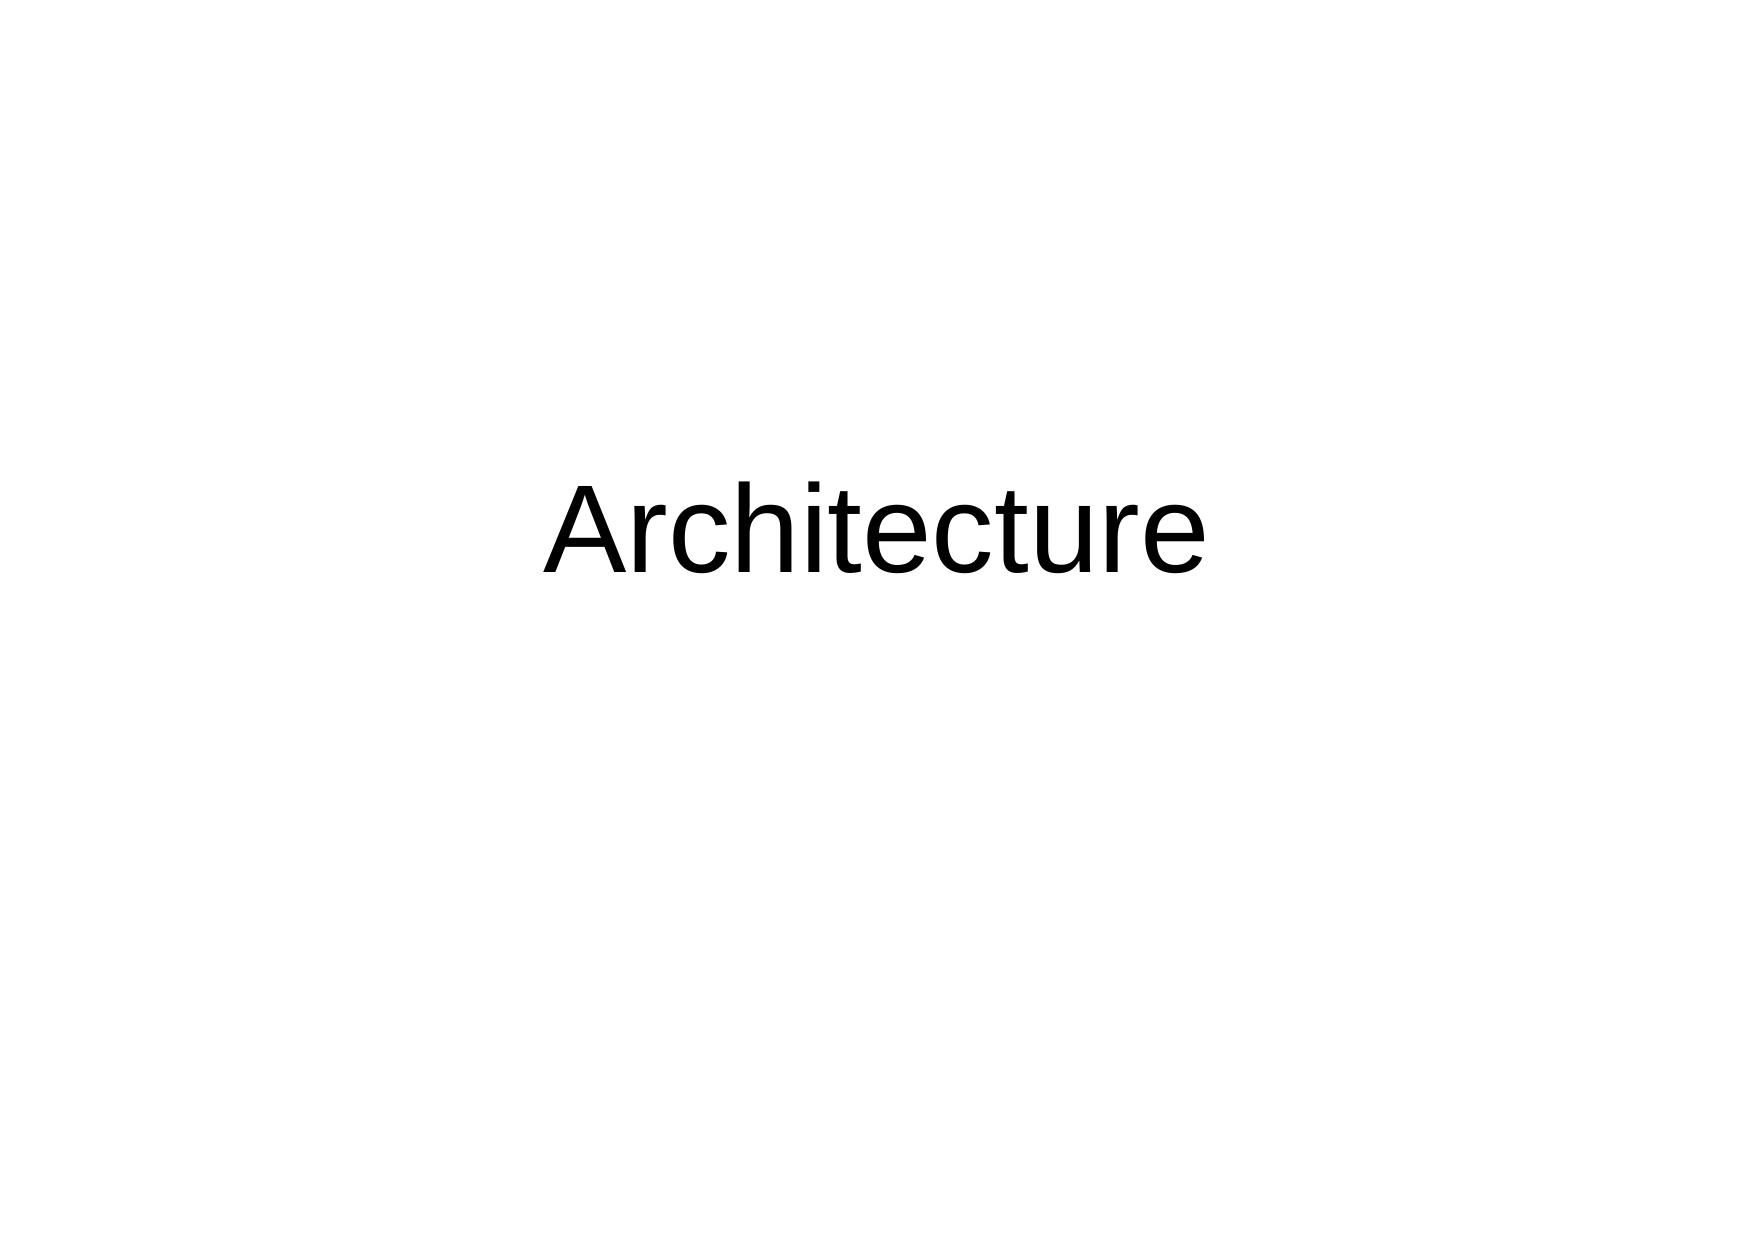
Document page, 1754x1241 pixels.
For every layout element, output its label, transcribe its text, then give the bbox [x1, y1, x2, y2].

subtitle Architecture [87, 49, 1667, 1010]
